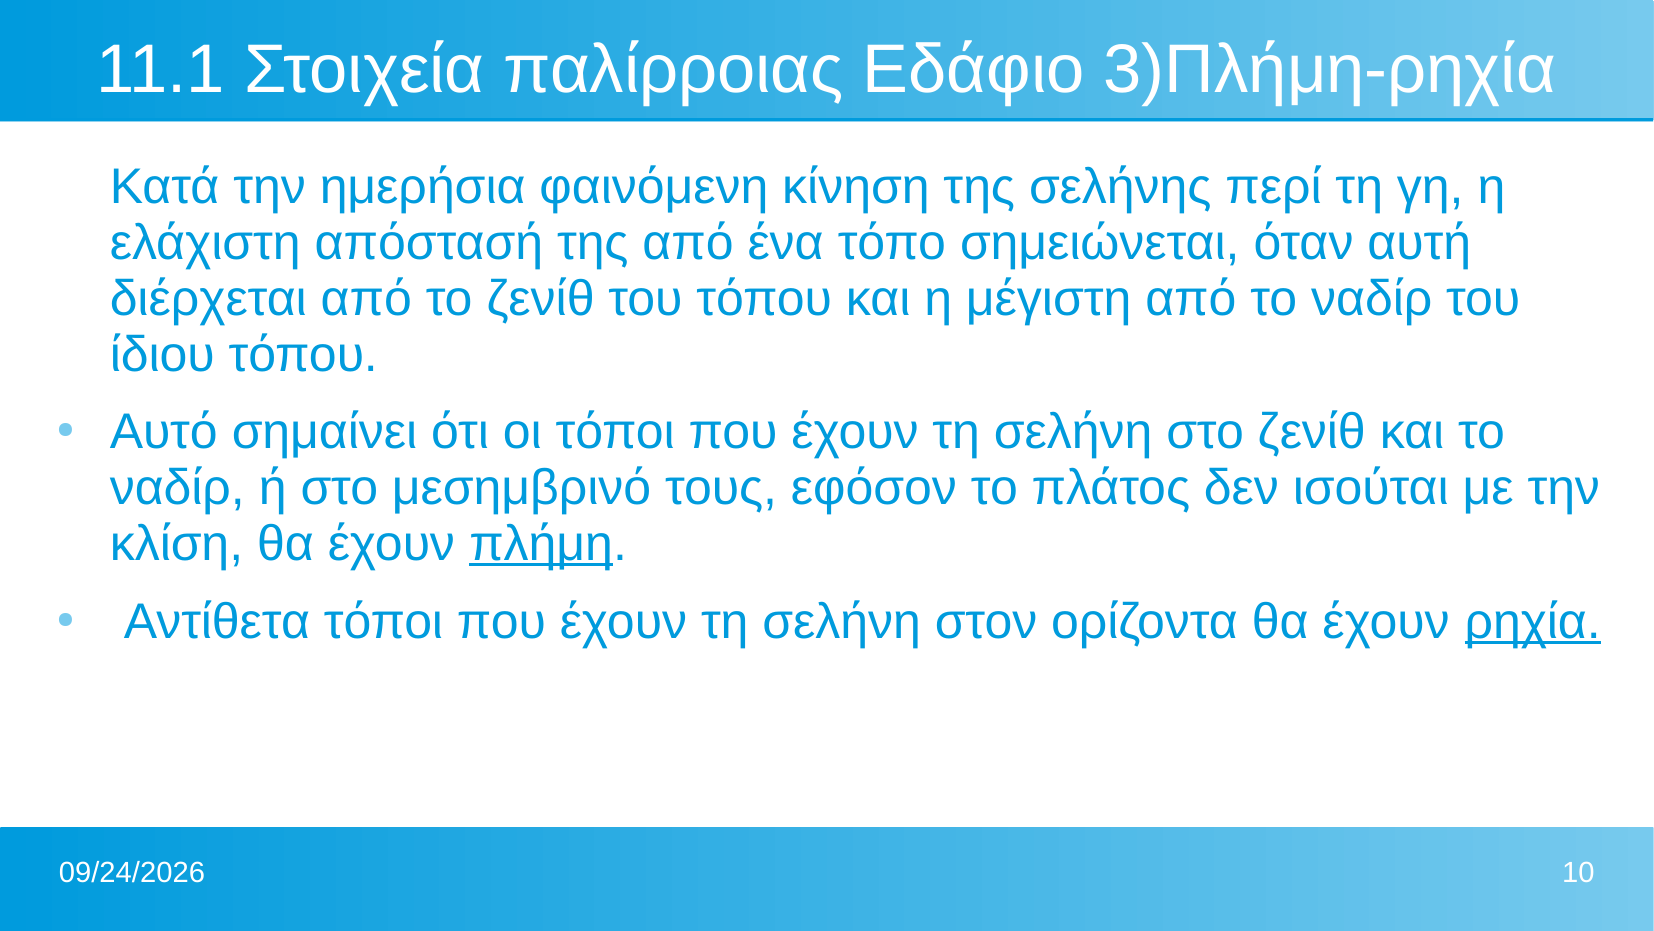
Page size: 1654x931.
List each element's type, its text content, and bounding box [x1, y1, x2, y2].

list Κατά την ημερήσια φαινόμενη κίνηση της σελήνης περί τη γη, η ελάχιστη απόστασή της από ένα τόπο σημειώνεται, όταν αυτή διέρχεται από το ζενίθ του τόπου και η μέγιστη από το ναδίρ του ίδιου τόπου. Αυτό σημαίνει ότι οι τόποι που έχουν τη σελήνη στο ζενίθ και το ναδίρ, ή στο μεσημβρινό τους, εφόσον το πλάτος δεν ισούται με την κλίση, θα έχουν πλήμη. Αντίθετα τόποι που έχουν τη σελήνη στον ορίζοντα θα έχουν ρηχία. [38, 158, 1613, 788]
title 11.1 Στοιχεία παλίρροιας Εδάφιο 3)Πλήμη-ρηχία [59, 29, 1595, 108]
